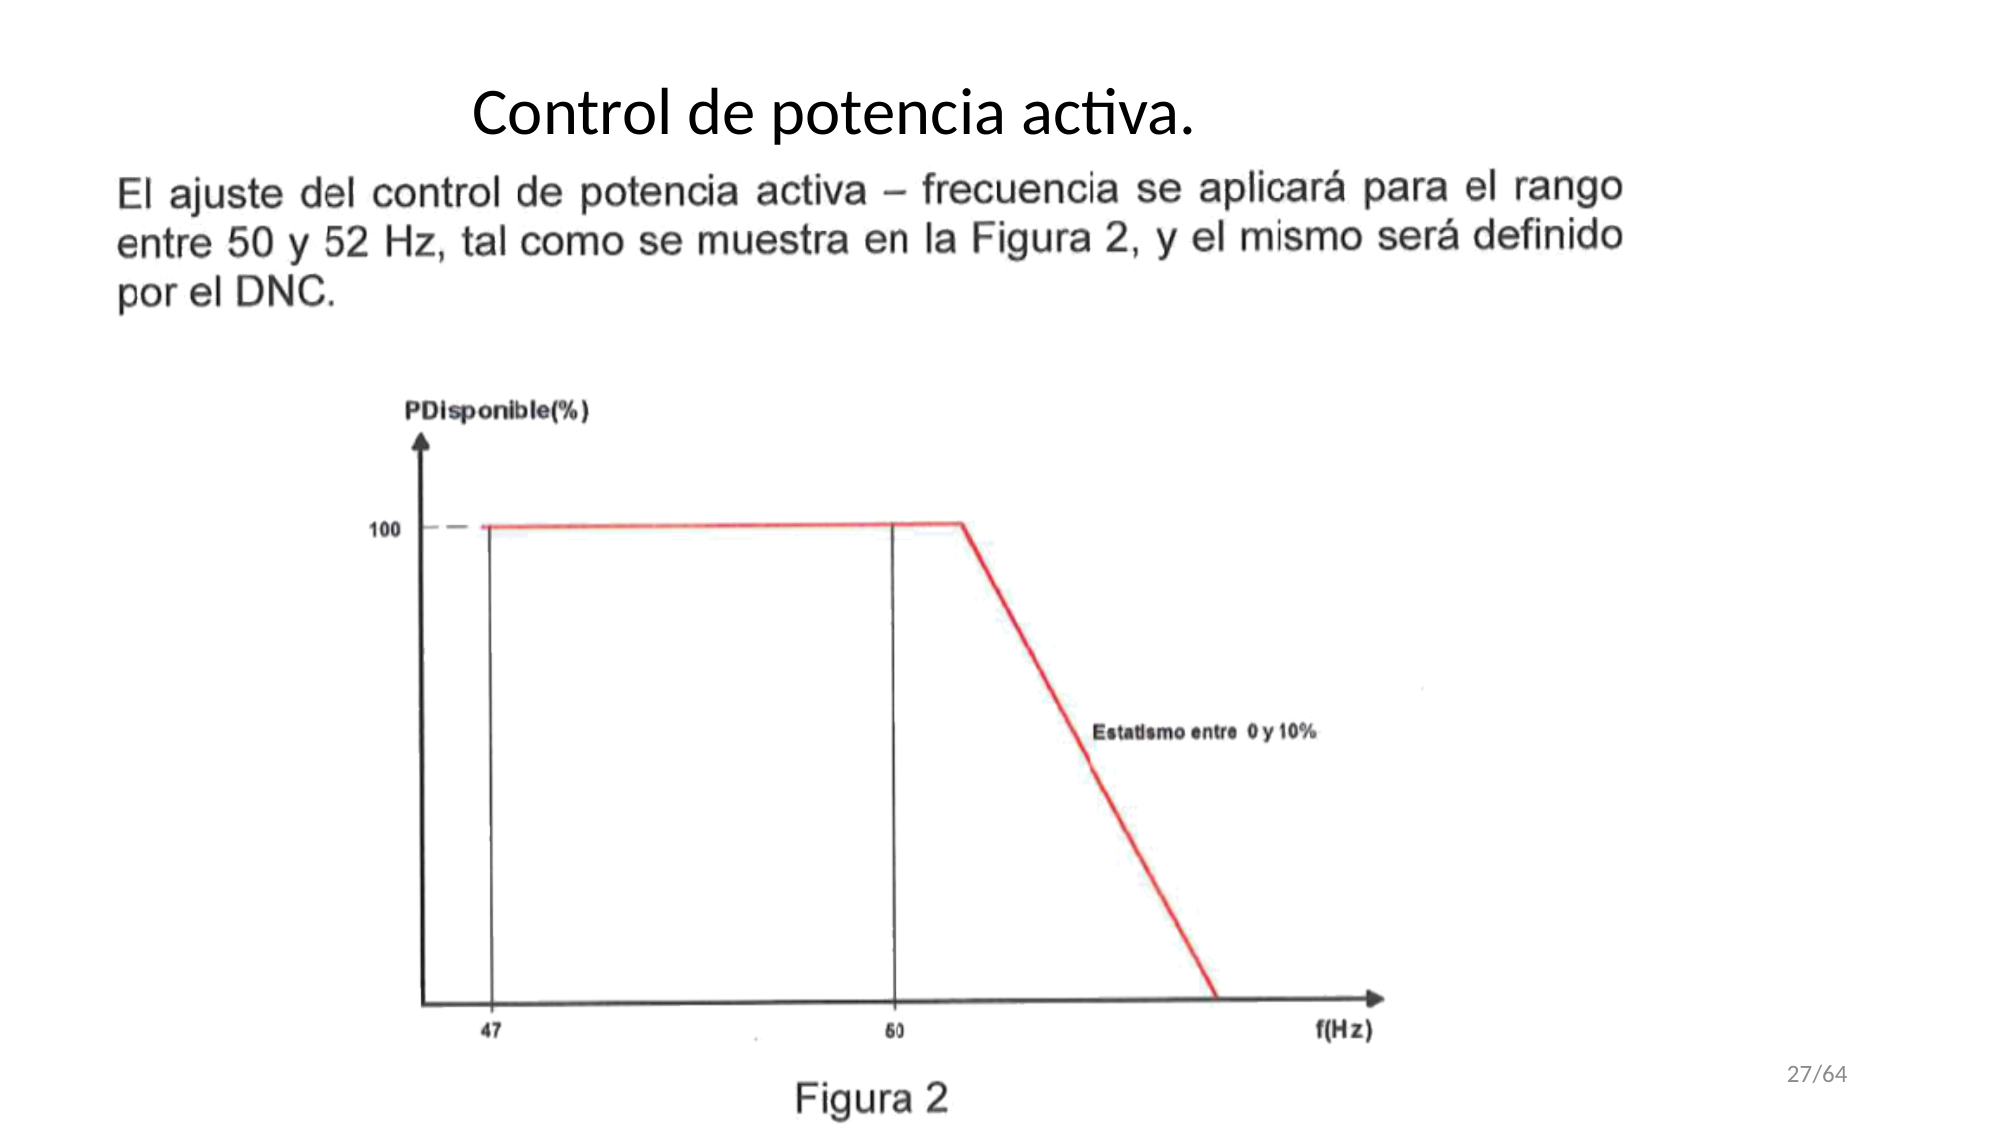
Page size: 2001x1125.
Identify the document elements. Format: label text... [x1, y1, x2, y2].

title Control de potencia activa. [472, 14, 1536, 160]
picture [63, 160, 1701, 1125]
